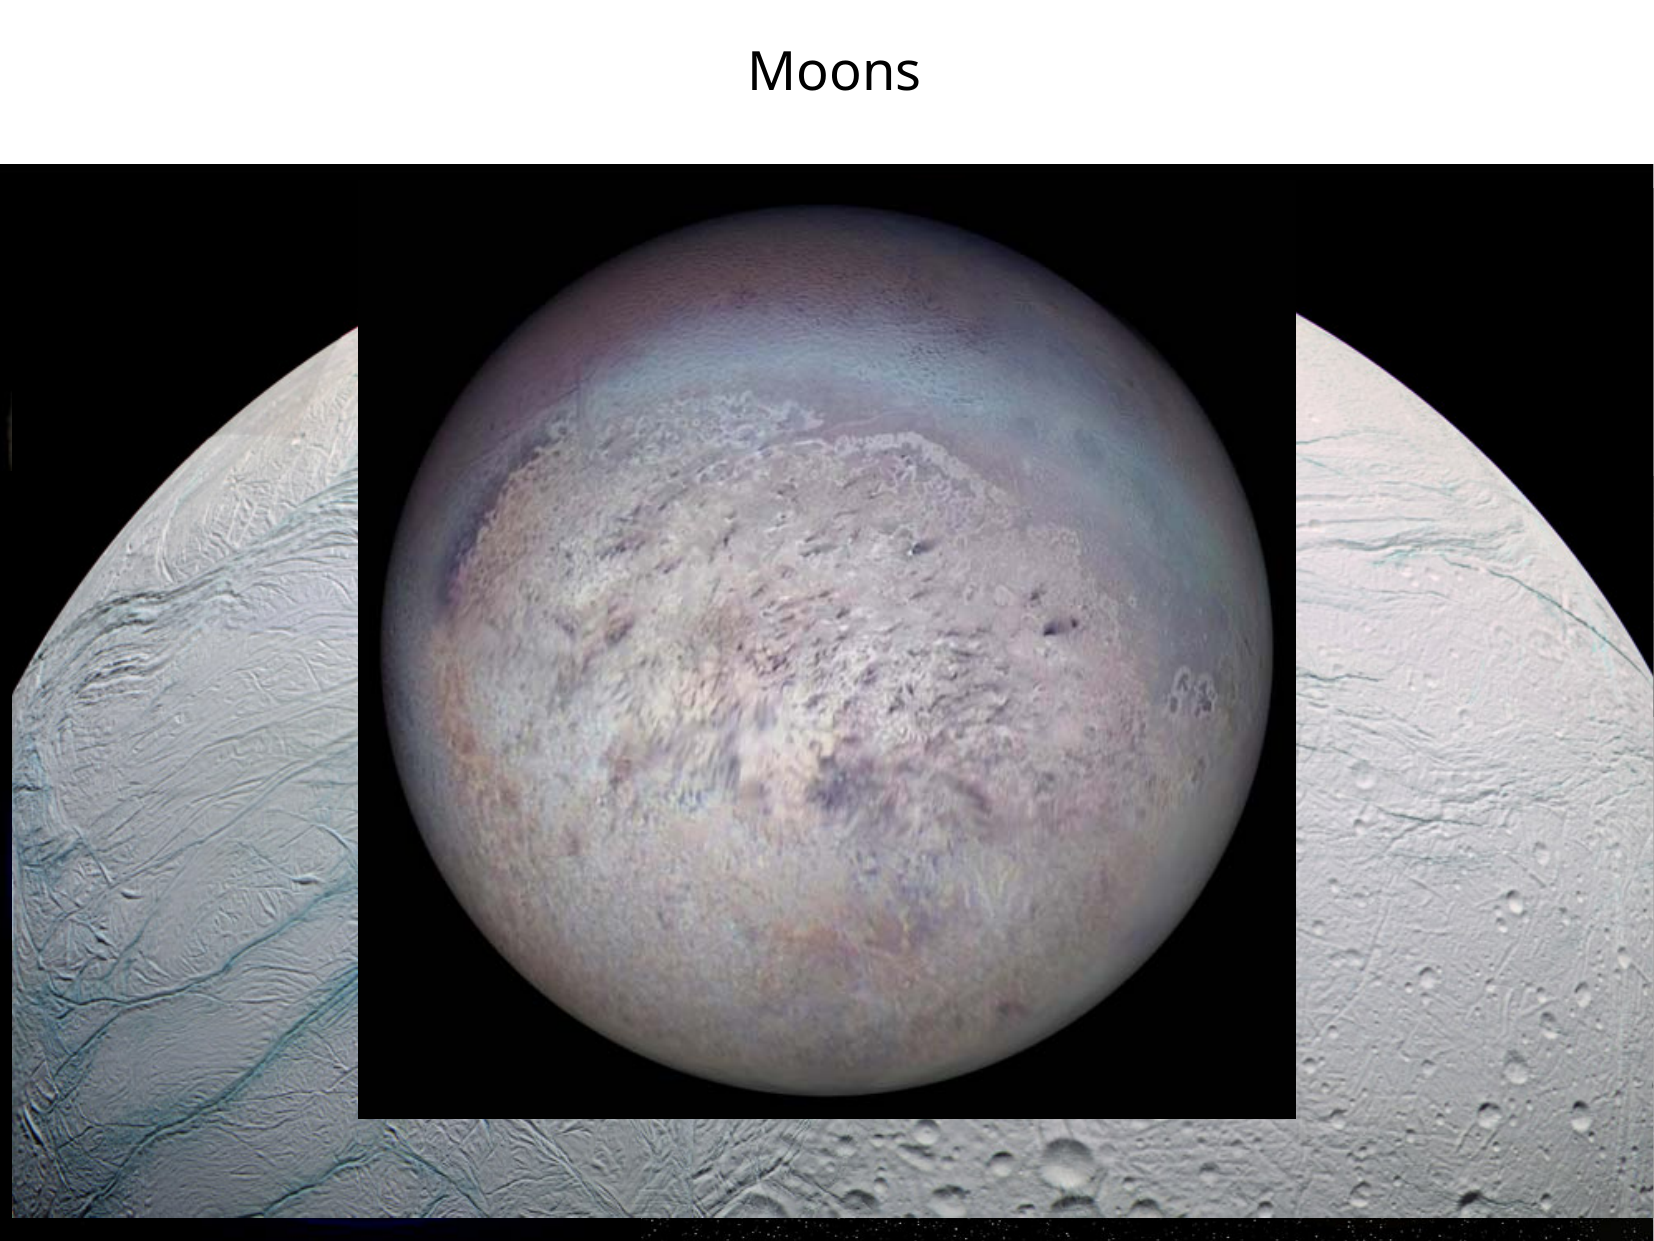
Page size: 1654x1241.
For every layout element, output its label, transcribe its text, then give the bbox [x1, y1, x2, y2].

text_box Moons [732, 25, 921, 106]
picture [0, 164, 1654, 1241]
